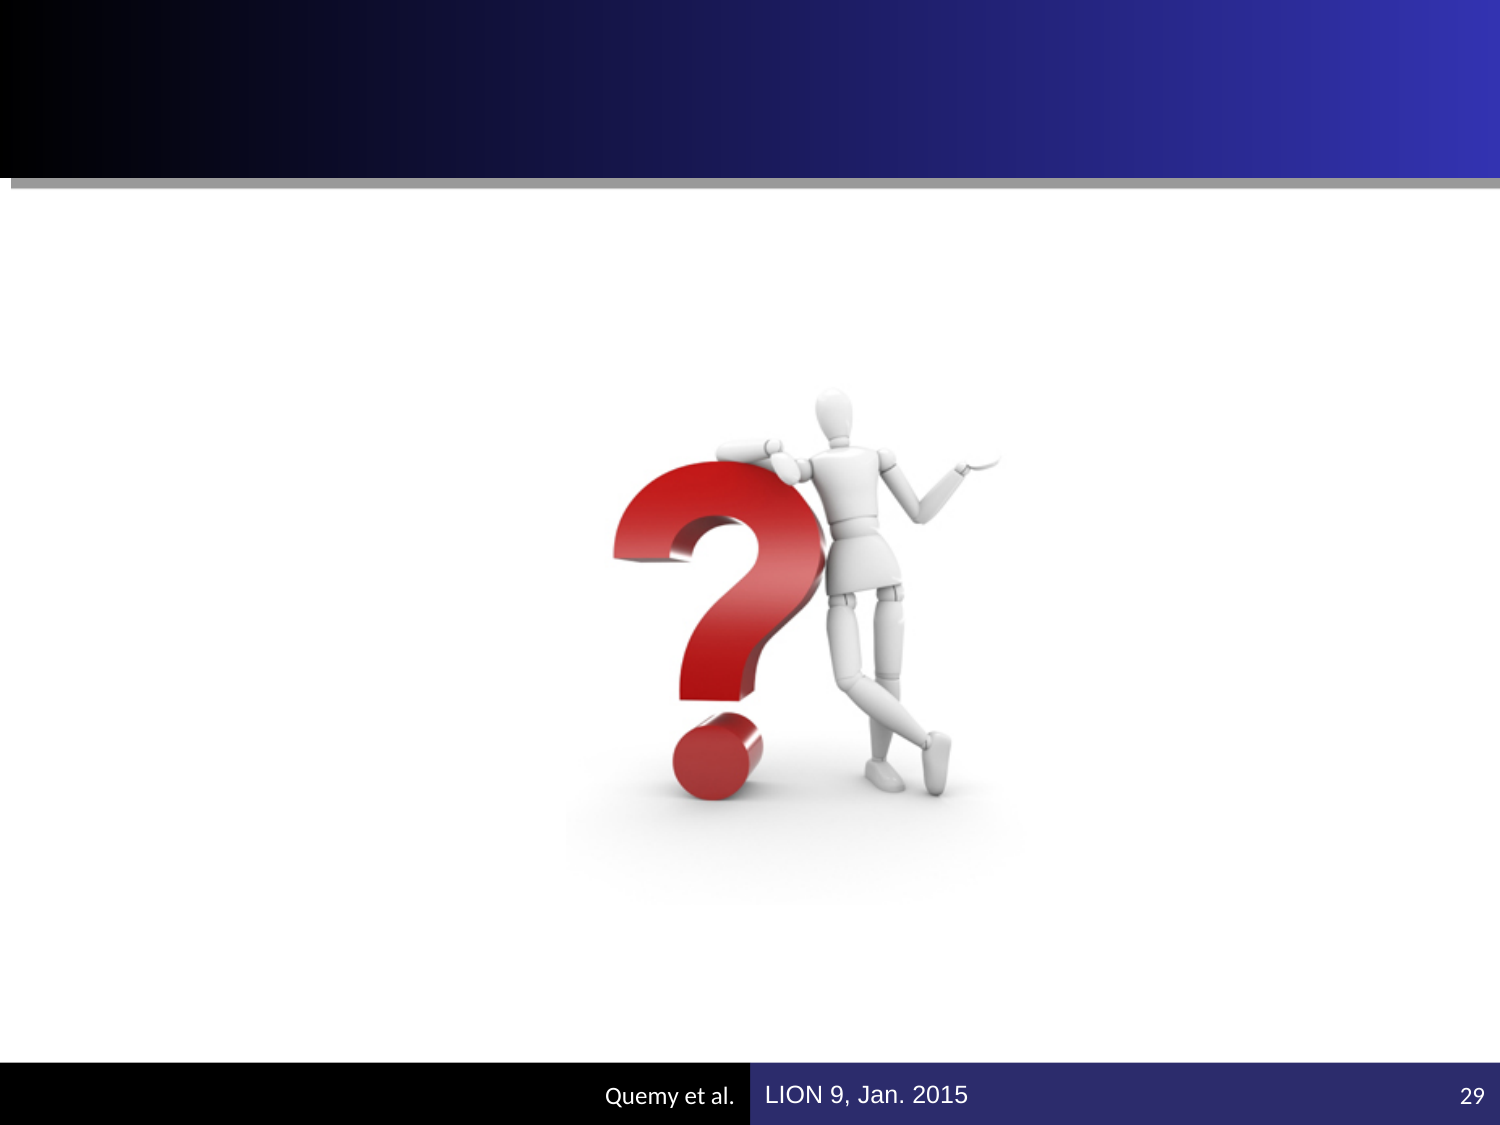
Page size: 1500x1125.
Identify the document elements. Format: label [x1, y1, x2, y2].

picture [566, 283, 1052, 905]
